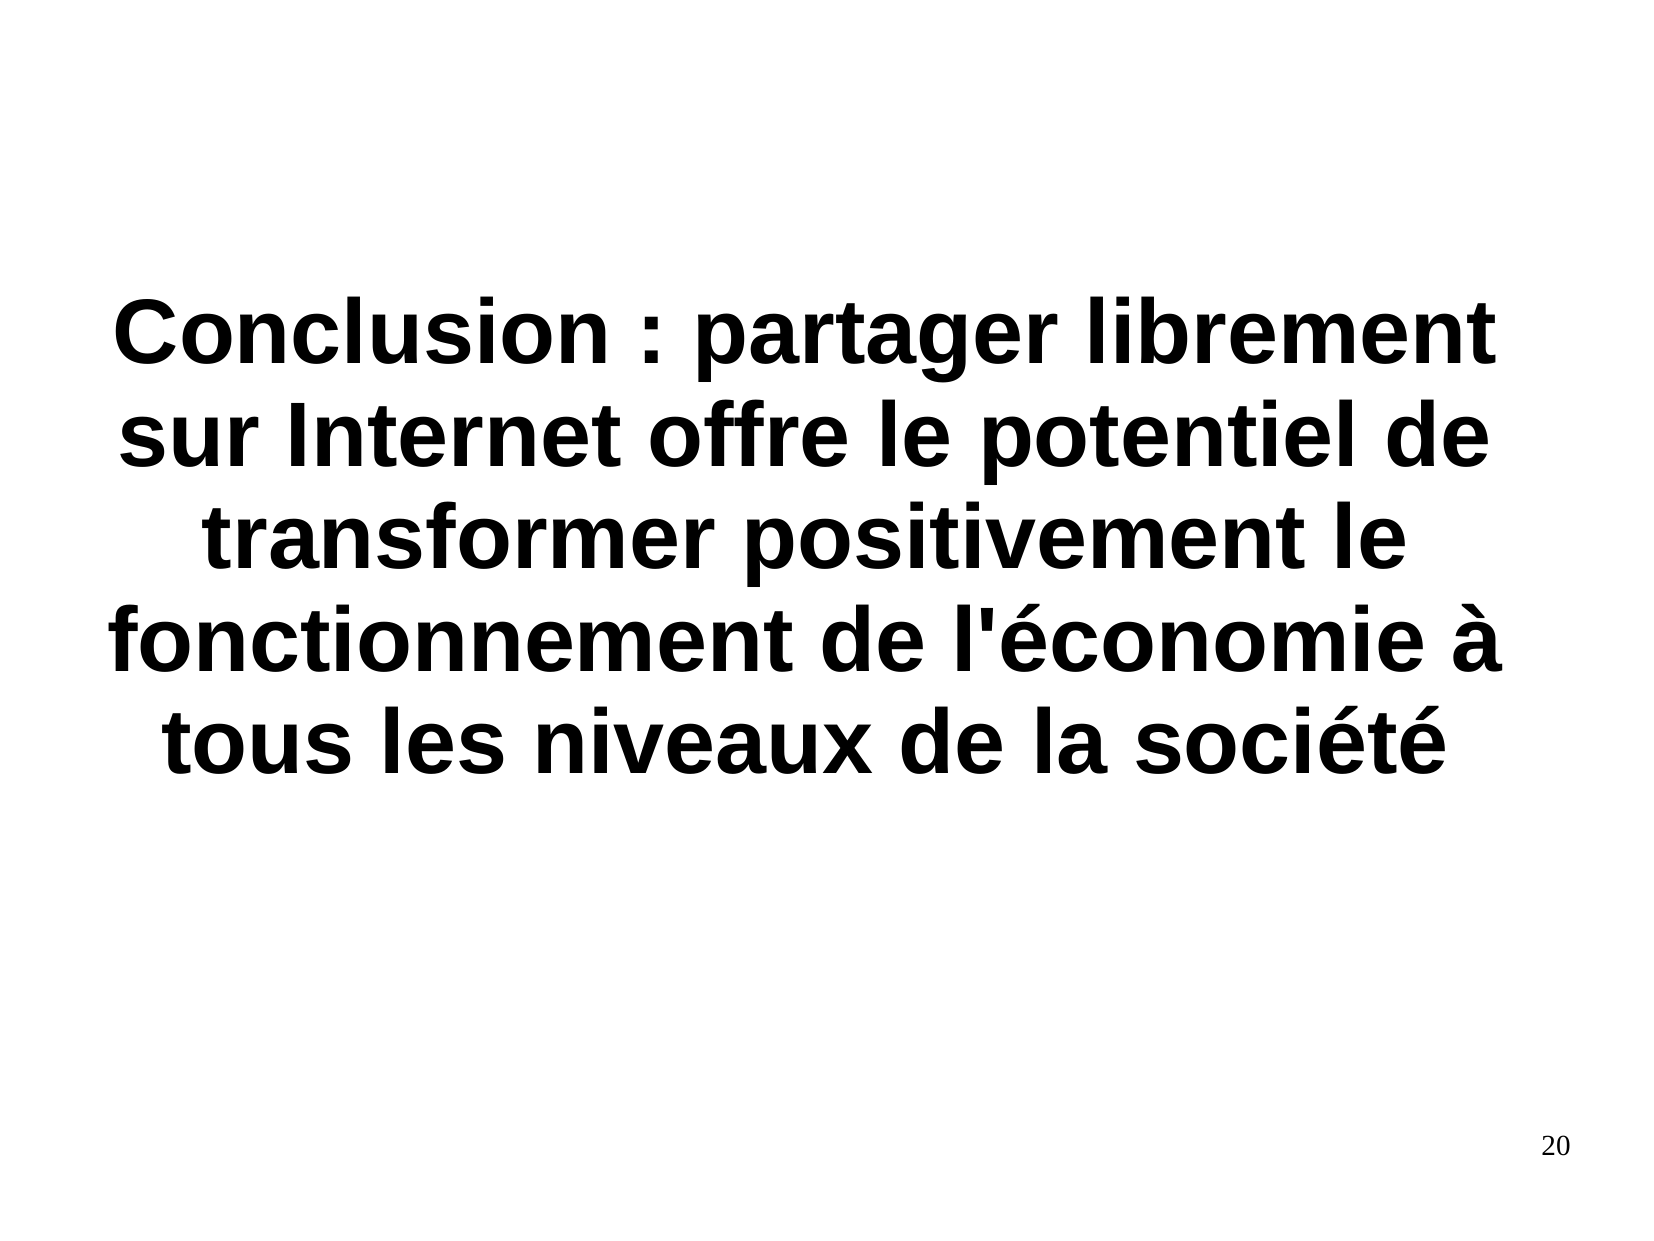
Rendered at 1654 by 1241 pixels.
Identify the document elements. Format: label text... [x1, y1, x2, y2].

title Conclusion : partager librement sur Internet offre le potentiel de transformer positivement le fonctionnement de l'économie à tous les niveaux de la société [61, 229, 1550, 1050]
